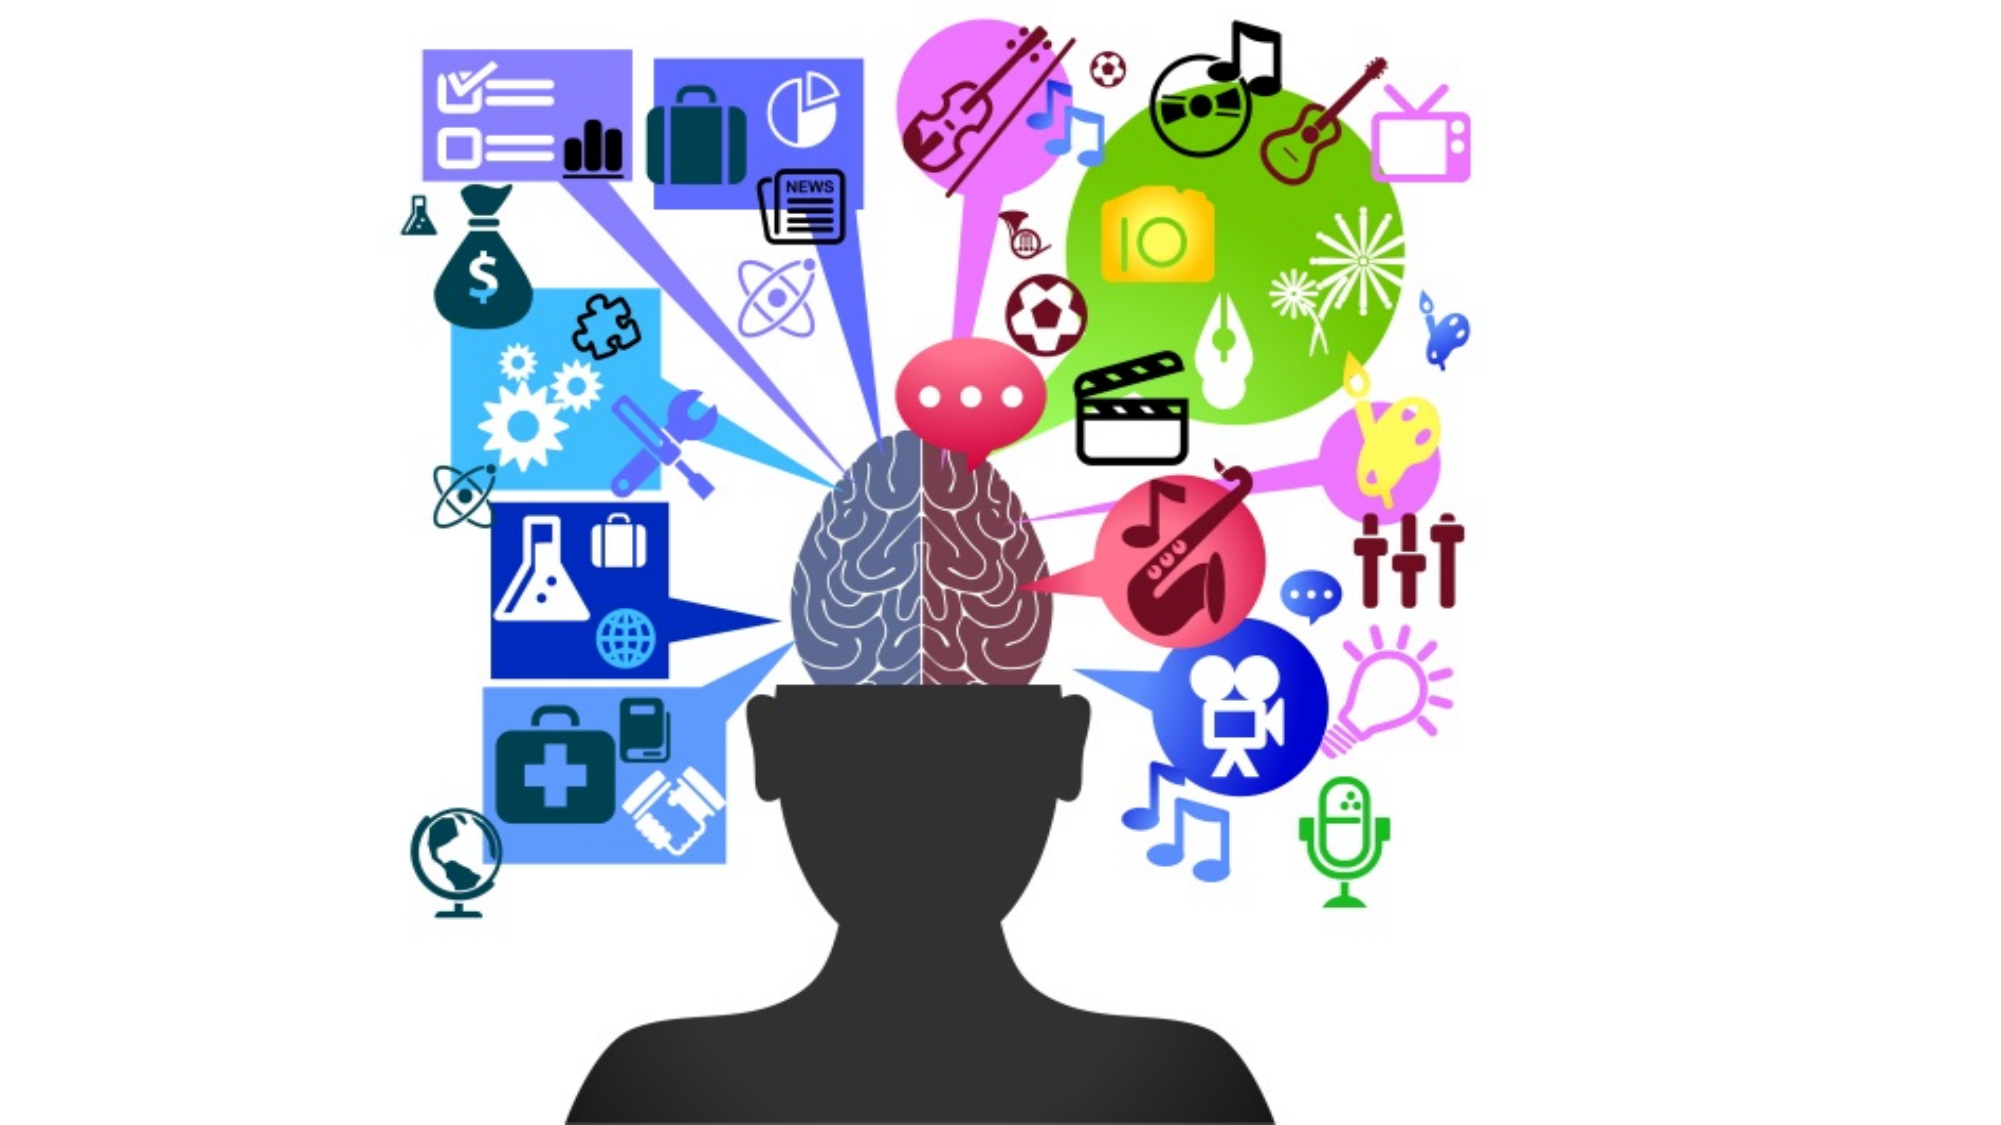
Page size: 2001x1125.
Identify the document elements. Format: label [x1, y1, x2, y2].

picture [375, 0, 1488, 1125]
